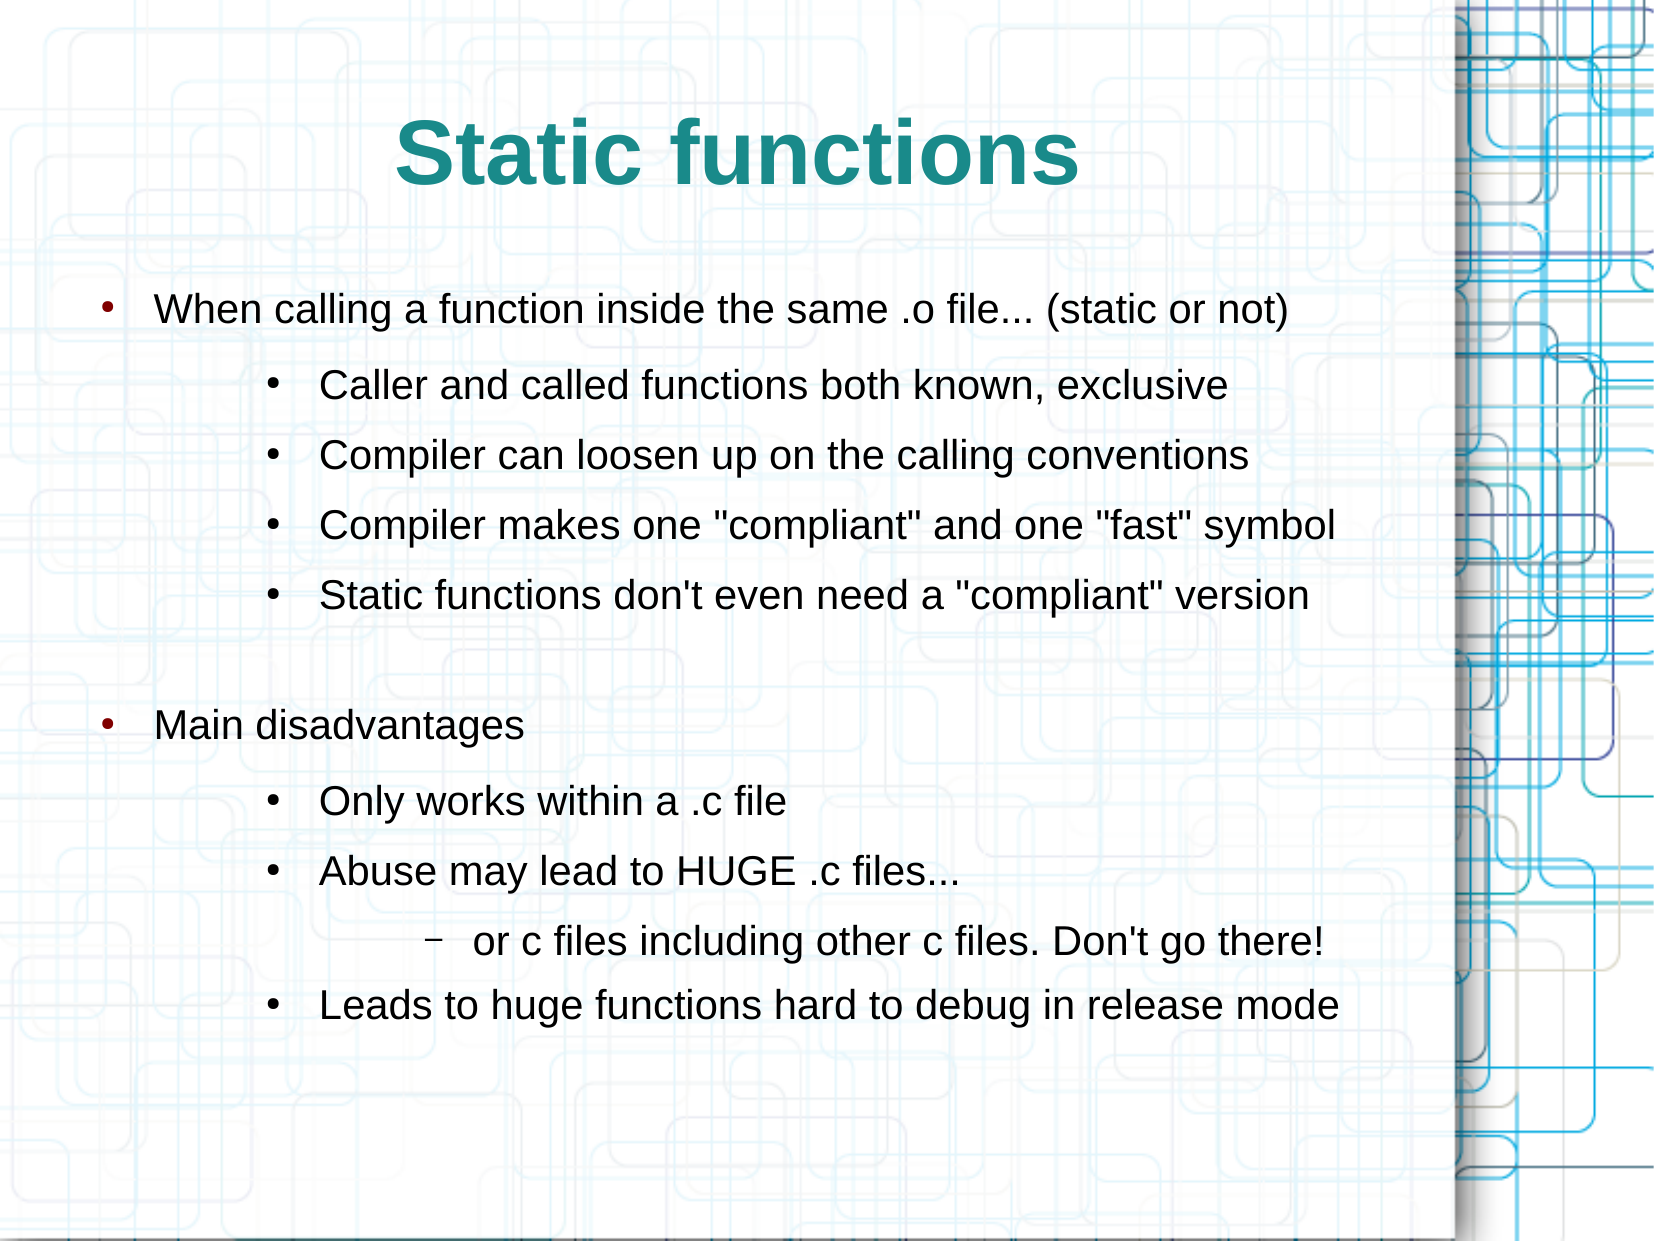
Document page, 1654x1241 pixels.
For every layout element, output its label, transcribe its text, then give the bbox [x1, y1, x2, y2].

picture [0, 0, 1654, 1241]
list When calling a function inside the same .o file... (static or not) Caller and called functions both known, exclusive Compiler can loosen up on the calling conventions Compiler makes one "compliant" and one "fast" symbol Static functions don't even need a "compliant" version Main disadvantages Only works within a .c file Abuse may lead to HUGE .c files... or c files including other c files. Don't go there! Leads to huge functions hard to debug in release mode [82, 285, 1418, 1104]
title Static functions [59, 49, 1418, 257]
